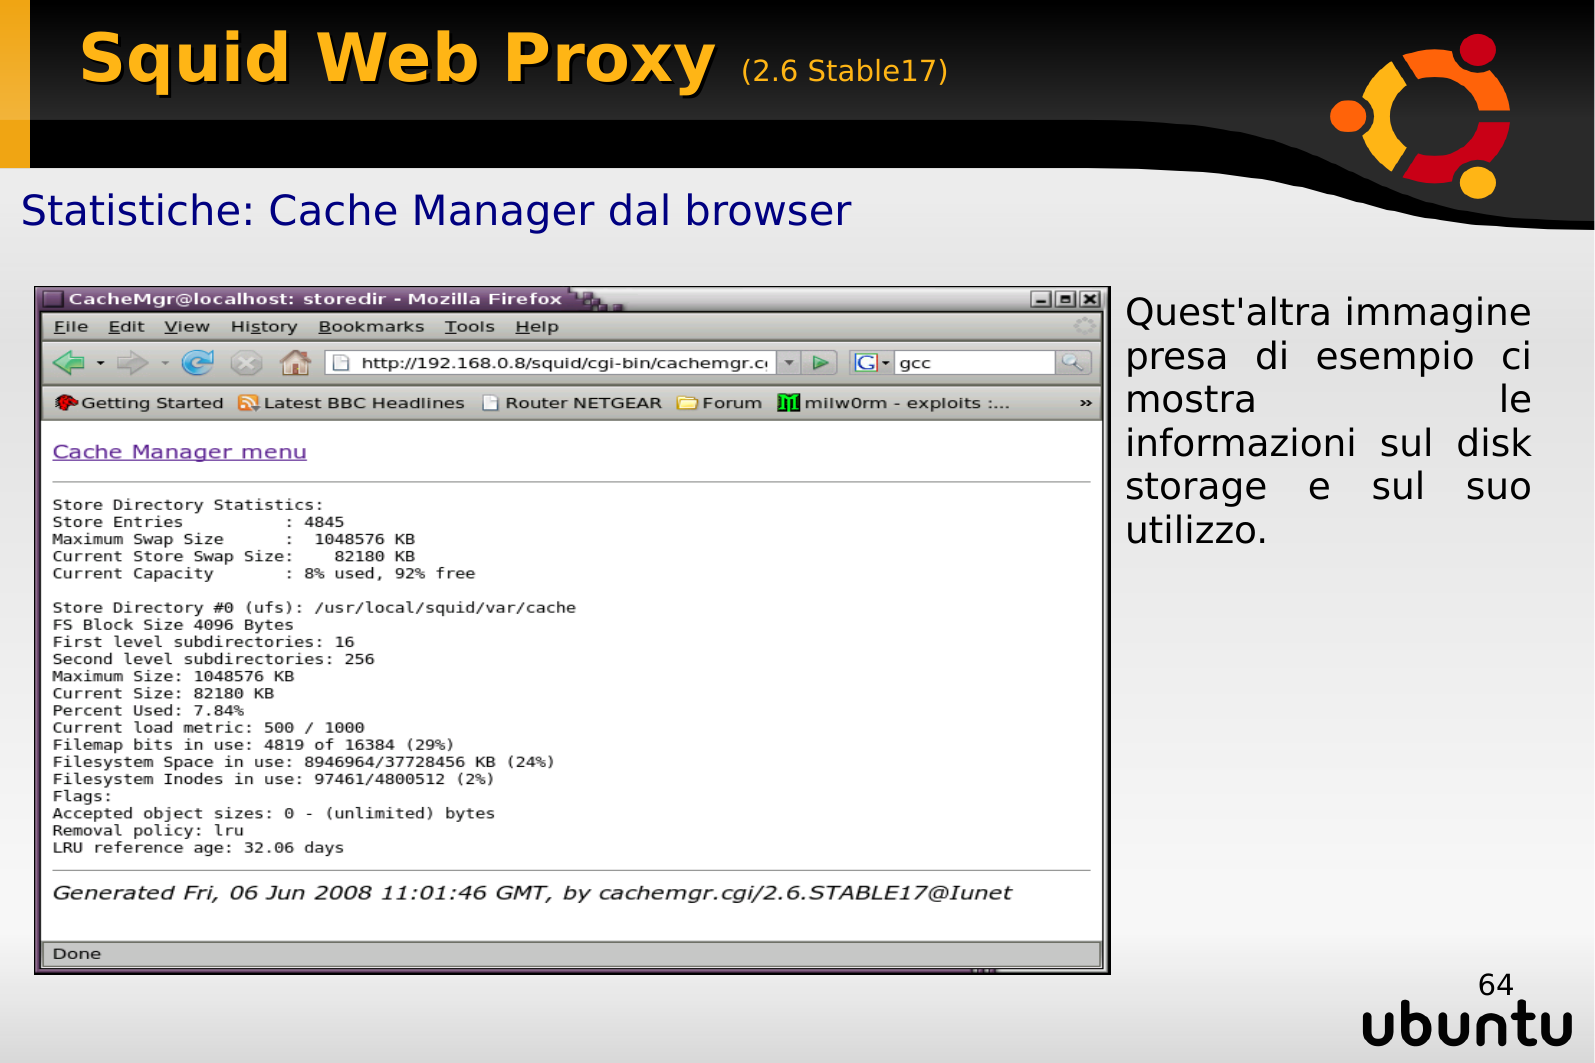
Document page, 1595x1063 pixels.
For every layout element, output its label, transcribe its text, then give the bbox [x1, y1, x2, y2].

text_box [59, 285, 1536, 1034]
text_box Quest'altra immagine presa di esempio ci mostra le informazioni sul disk storage e sul suo utilizzo. [1122, 283, 1536, 904]
text_box Statistiche: Cache Manager dal browser [17, 178, 1554, 243]
text_box Squid Web Proxy (2.6 Stable17) [23, 11, 1004, 105]
picture [0, 0, 1595, 1063]
